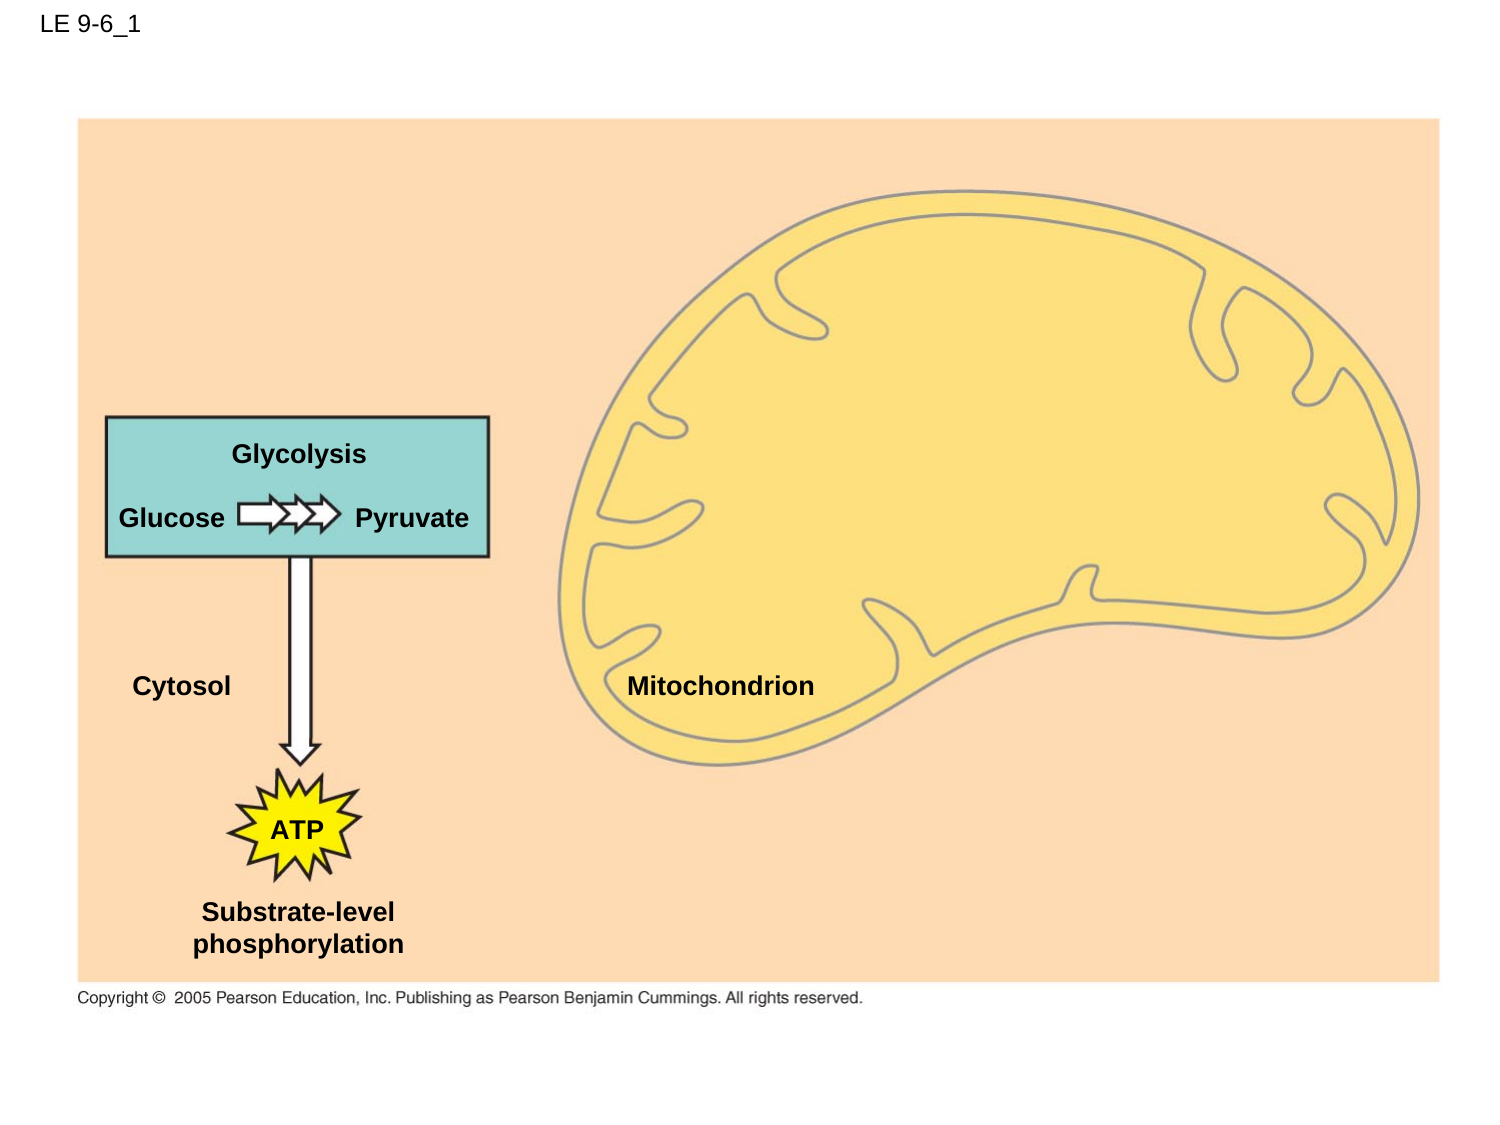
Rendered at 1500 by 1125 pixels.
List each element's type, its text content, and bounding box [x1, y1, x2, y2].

text_box Mitochondrion [627, 668, 819, 705]
text_box Substrate-level phosphorylation [185, 894, 412, 963]
picture [49, 109, 1450, 1016]
text_box Pyruvate [355, 500, 479, 538]
text_box ATP [270, 812, 330, 846]
text_box Glucose [118, 500, 234, 533]
text_box Glycolysis [231, 436, 377, 475]
title LE 9-6_1 [24, 0, 351, 51]
text_box Cytosol [132, 667, 236, 703]
